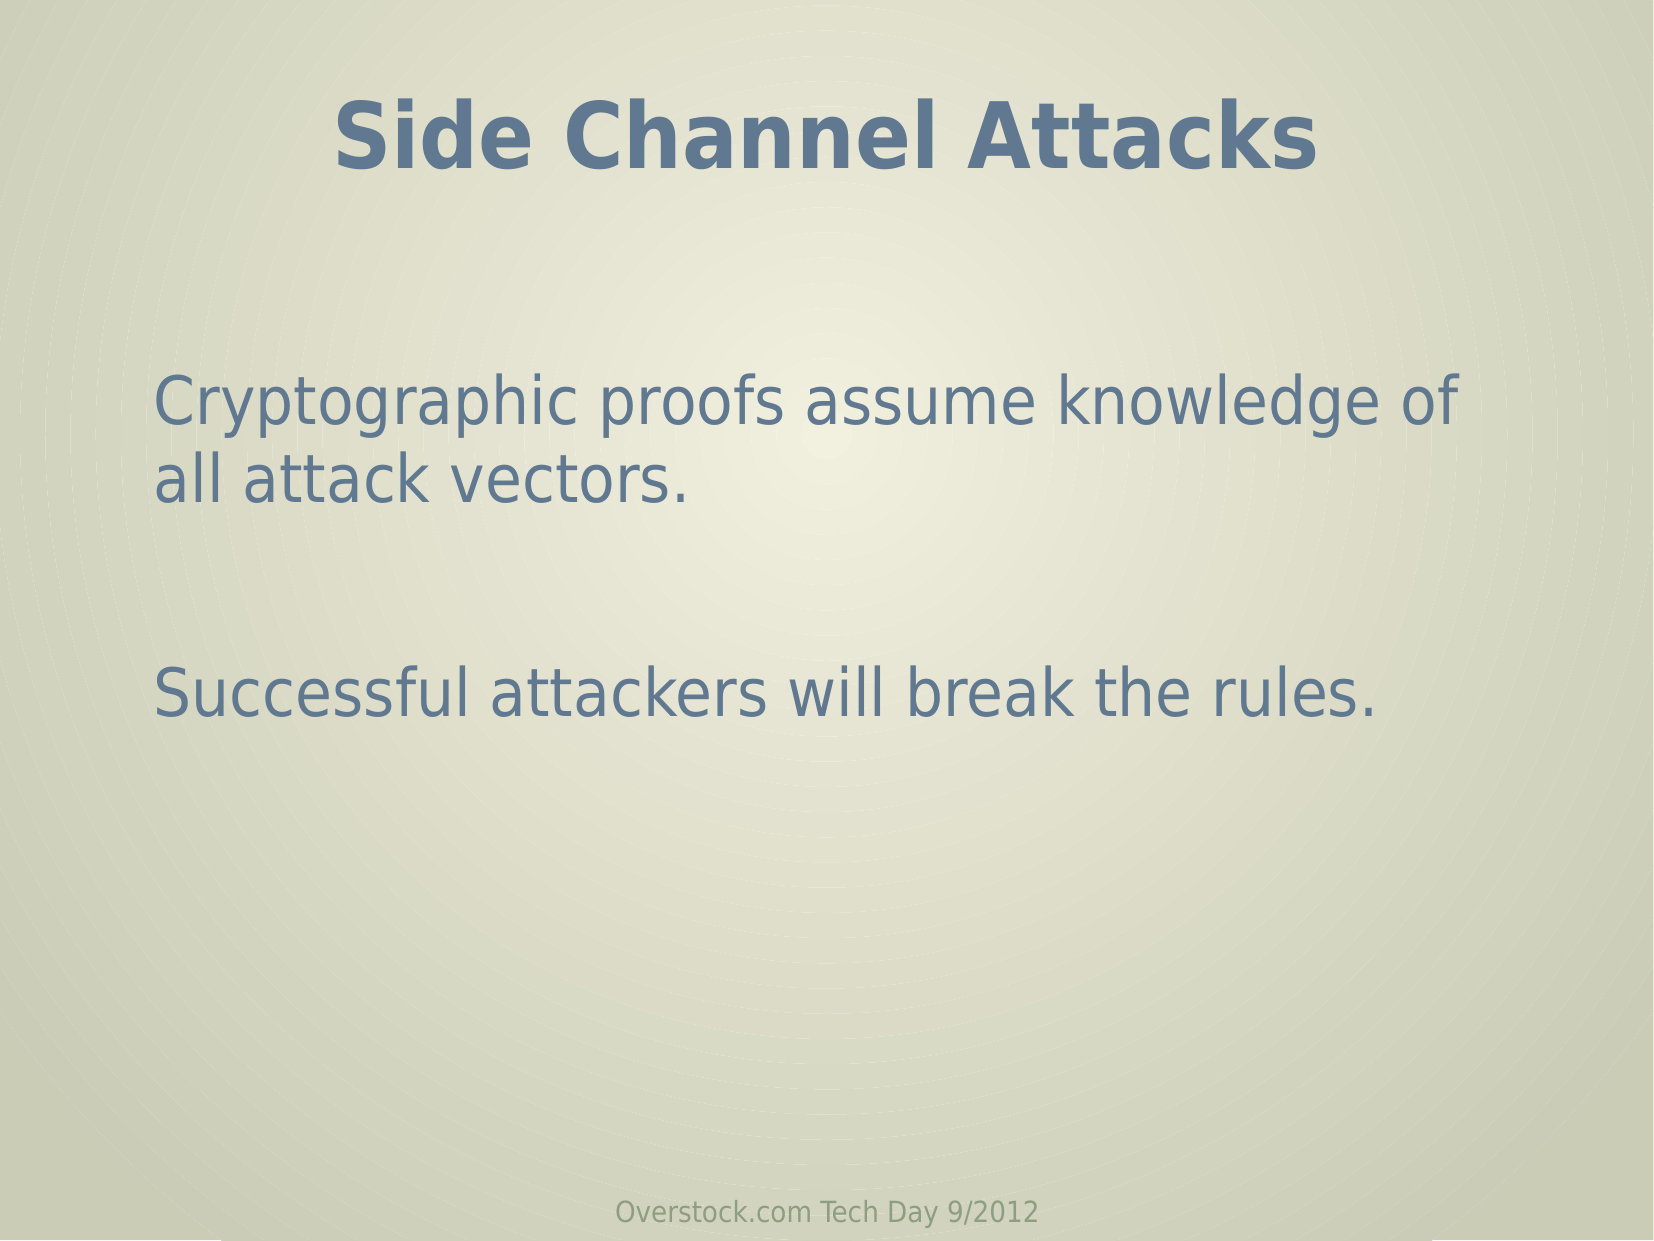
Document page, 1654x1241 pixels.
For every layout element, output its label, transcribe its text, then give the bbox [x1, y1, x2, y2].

title Side Channel Attacks [82, 49, 1571, 226]
list Cryptographic proofs assume knowledge of all attack vectors. Successful attackers will break the rules. [82, 255, 1538, 1096]
